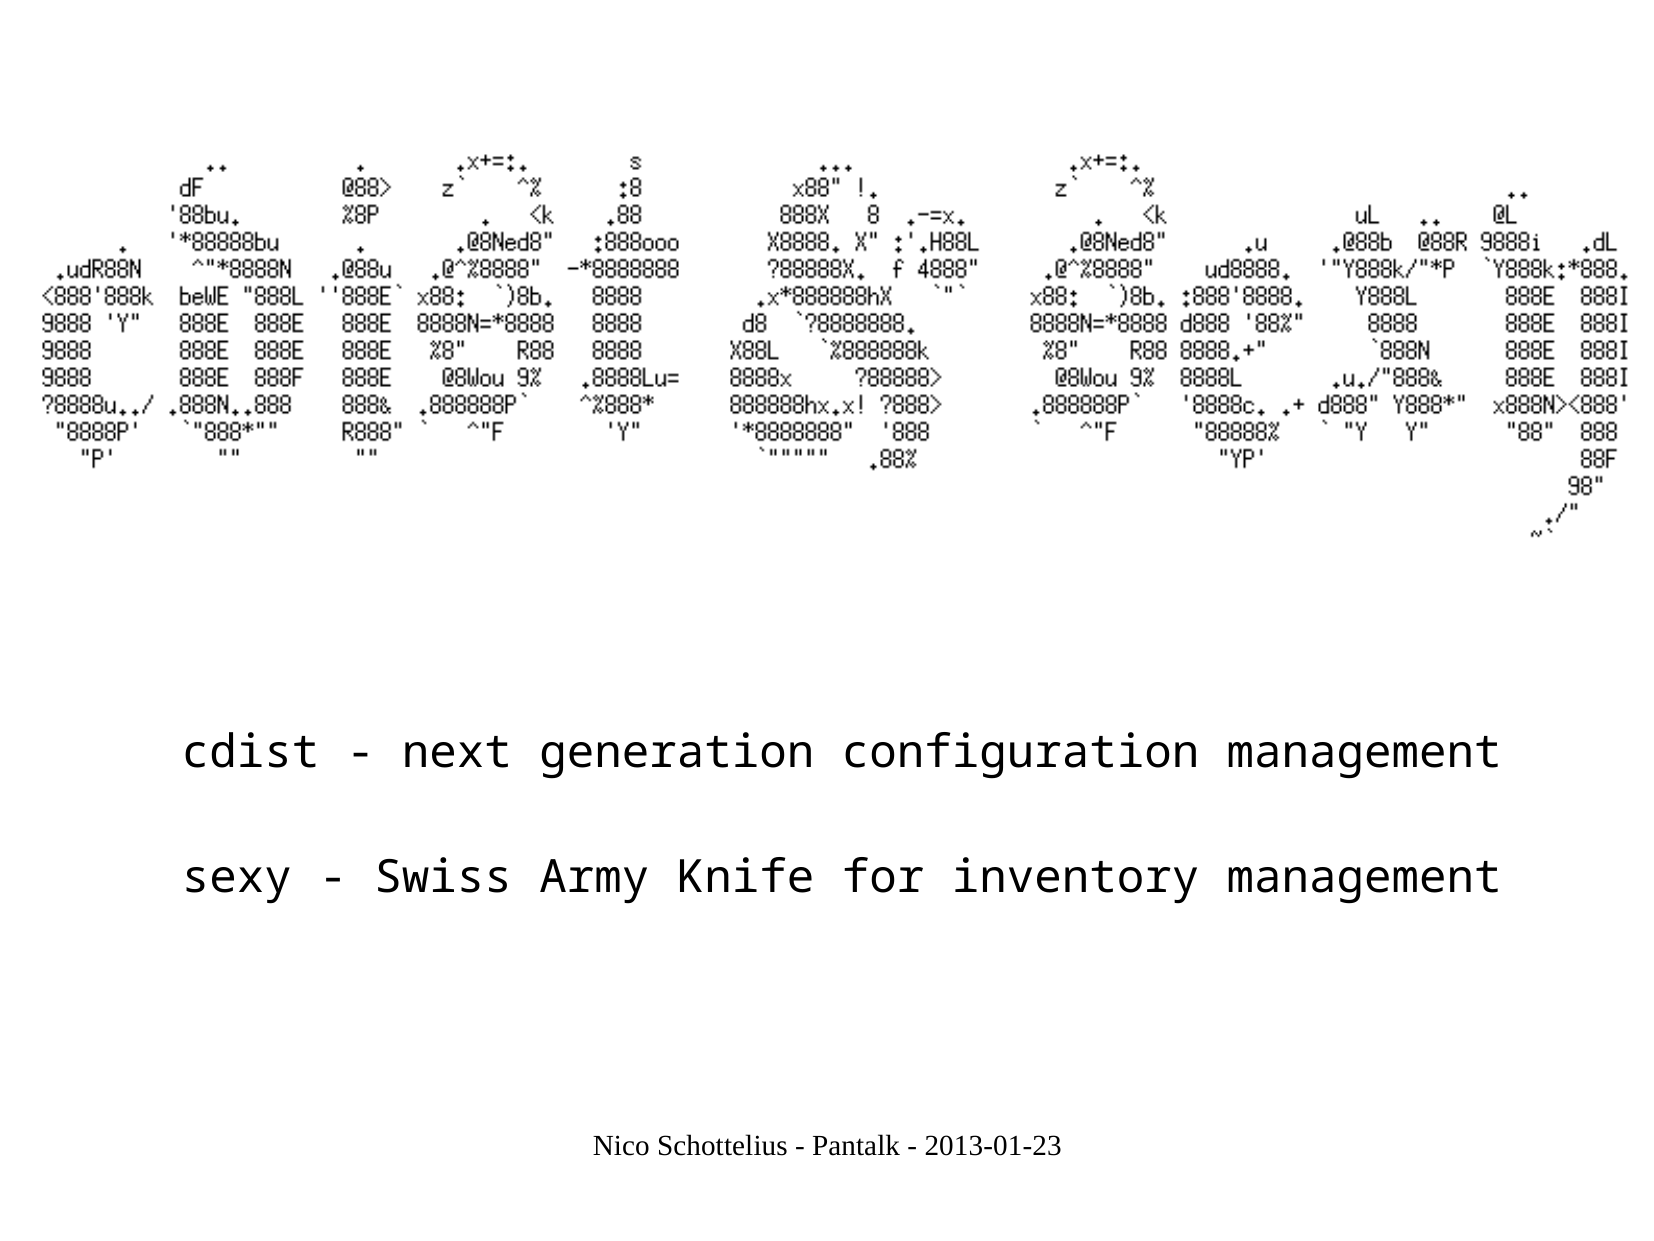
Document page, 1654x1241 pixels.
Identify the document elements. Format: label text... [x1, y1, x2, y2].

subtitle cdist - next generation configuration management sexy - Swiss Army Knife for inventory management [99, 710, 1585, 914]
picture [41, 149, 1636, 555]
